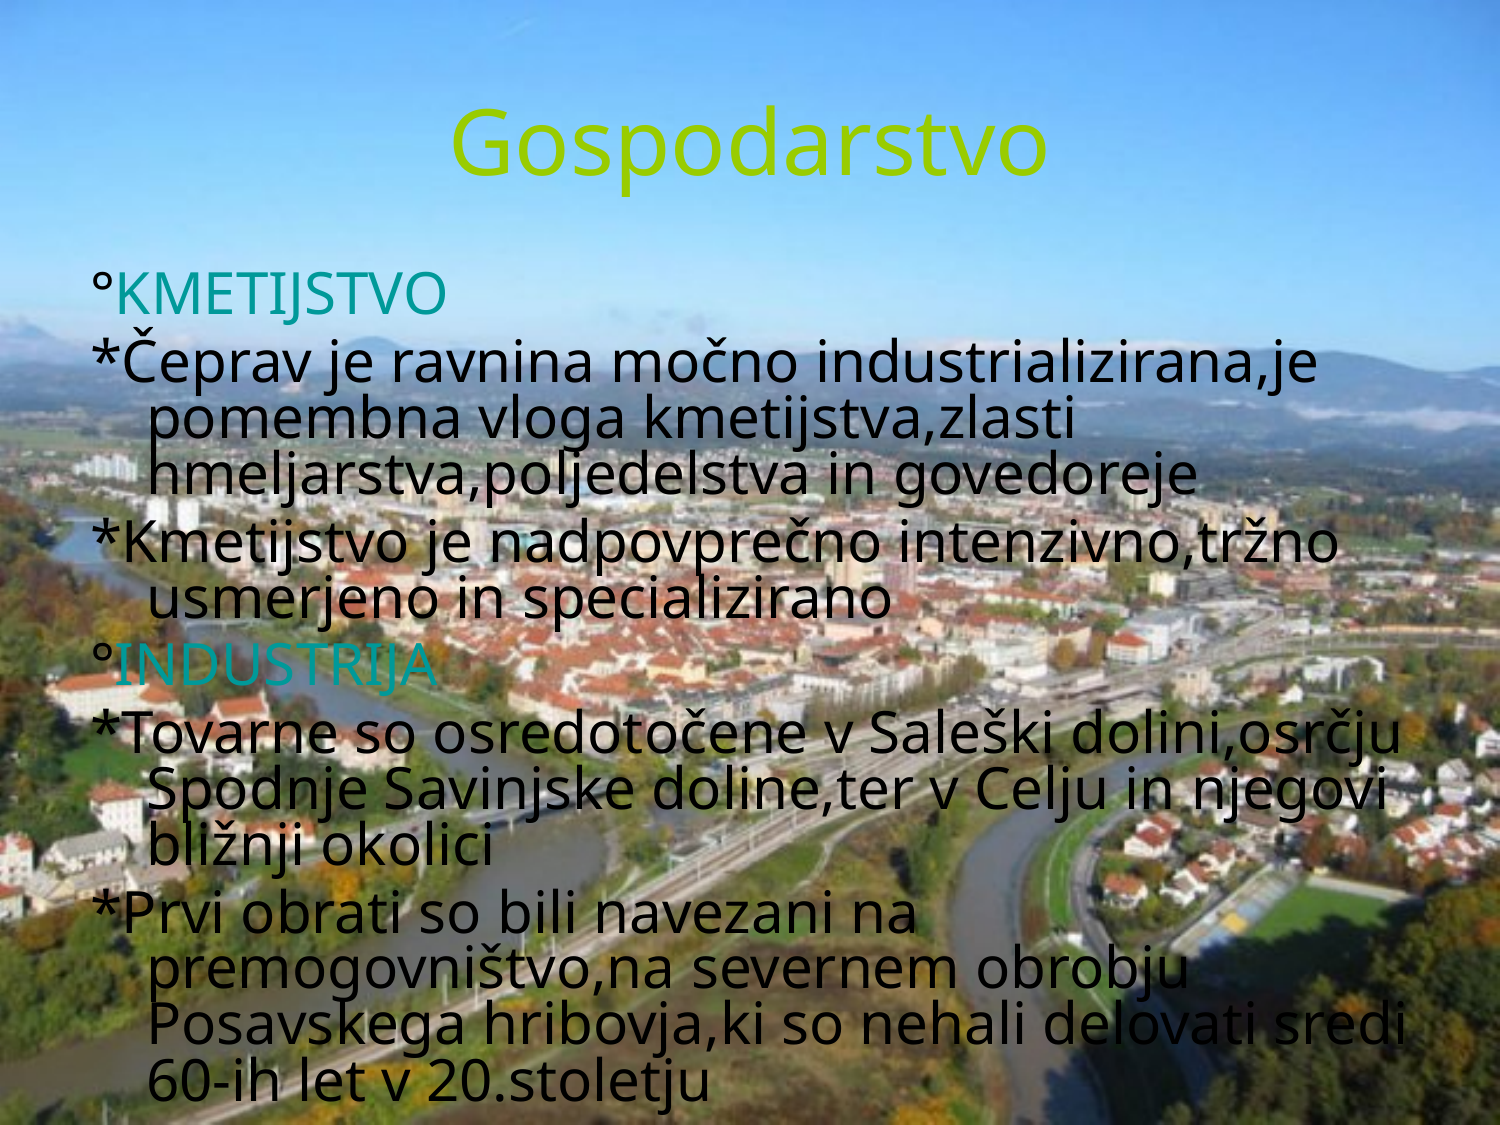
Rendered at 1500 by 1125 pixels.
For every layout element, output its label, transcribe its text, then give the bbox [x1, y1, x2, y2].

list °KMETIJSTVO *Čeprav je ravnina močno industrializirana,je pomembna vloga kmetijstva,zlasti hmeljarstva,poljedelstva in govedoreje *Kmetijstvo je nadpovprečno intenzivno,tržno usmerjeno in specializirano °INDUSTRIJA *Tovarne so osredotočene v Saleški dolini,osrčju Spodnje Savinjske doline,ter v Celju in njegovi bližnji okolici *Prvi obrati so bili navezani na premogovništvo,na severnem obrobju Posavskega hribovja,ki so nehali delovati sredi 60-ih let v 20.stoletju [75, 262, 1425, 1005]
title Gospodarstvo [75, 45, 1425, 233]
picture [0, 0, 1500, 1125]
